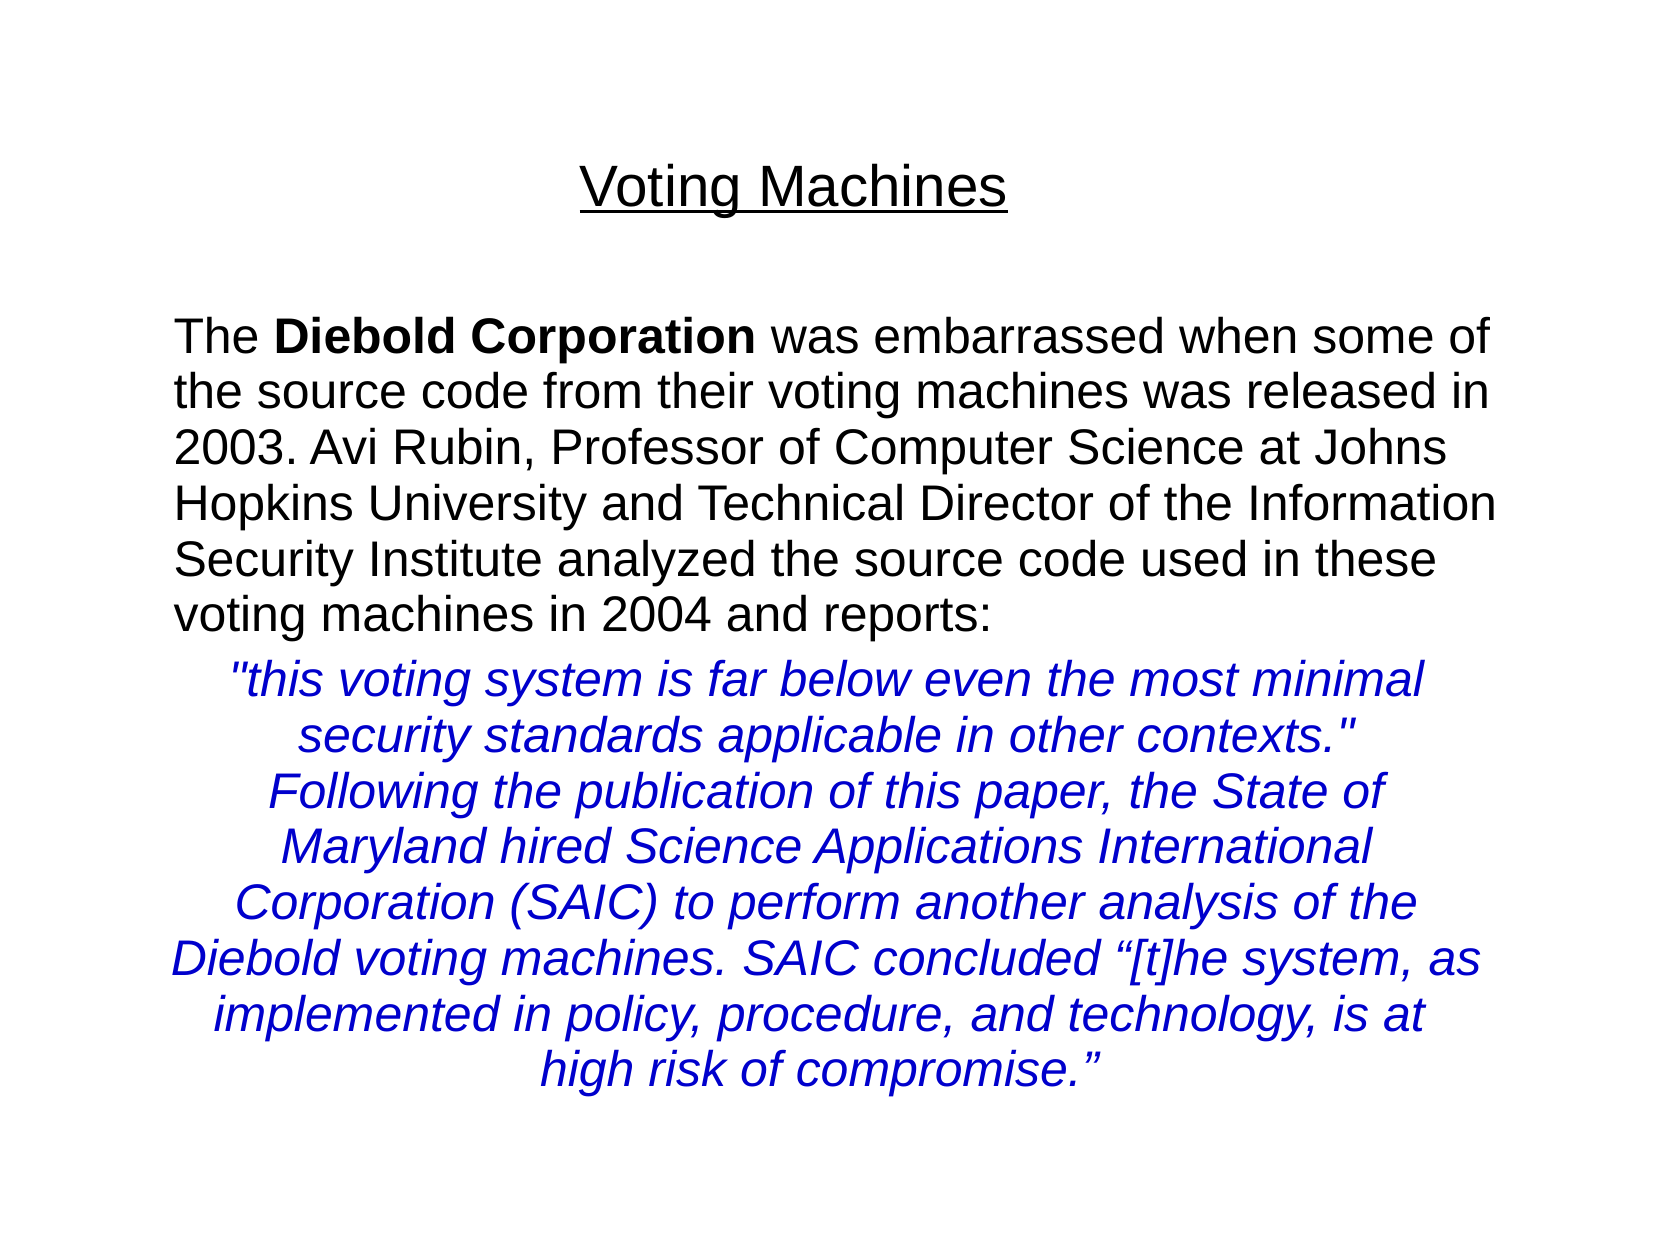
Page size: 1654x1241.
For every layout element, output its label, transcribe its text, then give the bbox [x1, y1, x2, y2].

text_box The Diebold Corporation was embarrassed when some of the source code from their voting machines was released in 2003. Avi Rubin, Professor of Computer Science at Johns Hopkins University and Technical Director of the Information Security Institute analyzed the source code used in these voting machines in 2004 and reports: [173, 305, 1524, 645]
text_box Voting Machines [216, 136, 1372, 237]
text_box "this voting system is far below even the most minimal security standards applicable in other contexts." Following the publication of this paper, the State of Maryland hired Science Applications International Corporation (SAIC) to perform another analysis of the Diebold voting machines. SAIC concluded “[t]he system, as implemented in policy, procedure, and technology, is at high risk of compromise.” [159, 651, 1495, 1098]
